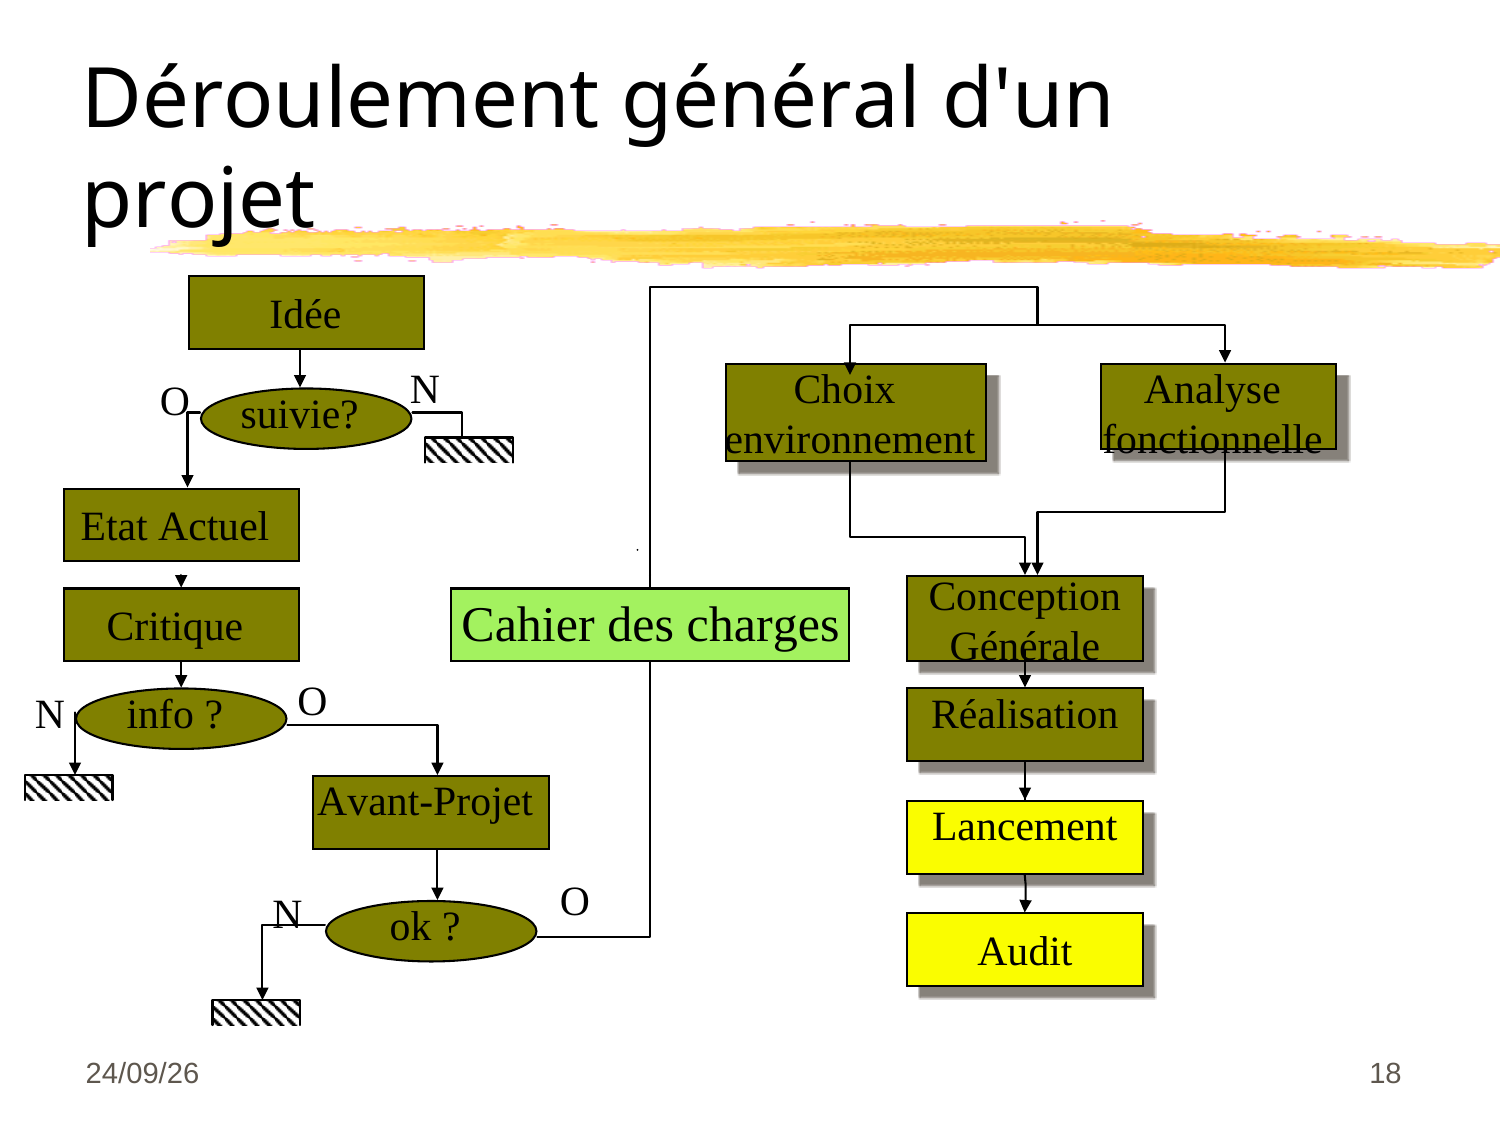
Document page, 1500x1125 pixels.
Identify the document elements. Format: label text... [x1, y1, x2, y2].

text_box [188, 275, 424, 349]
text_box [907, 913, 1143, 987]
text_box <numéro> [1104, 1021, 1417, 1097]
text_box [313, 832, 549, 849]
text_box O [282, 666, 343, 732]
text_box N [394, 354, 455, 419]
text_box [325, 905, 374, 957]
text_box Idée [254, 279, 357, 344]
text_box [25, 775, 113, 800]
text_box [80, 696, 111, 742]
text_box O [144, 366, 205, 432]
text_box [907, 575, 912, 662]
text_box [425, 437, 513, 463]
picture [150, 215, 1500, 279]
text_box [907, 800, 1143, 874]
text_box info ? [111, 679, 239, 744]
text_box Cahier des charges [446, 584, 855, 659]
text_box Analyse fonctionnelle [1087, 354, 1338, 469]
text_box [1137, 575, 1143, 662]
text_box Etat Actuel [65, 491, 285, 557]
text_box Réalisation [916, 679, 1134, 744]
text_box [205, 399, 225, 438]
text_box [376, 903, 537, 962]
text_box Critique [91, 591, 259, 657]
text_box N [19, 679, 80, 744]
text_box [374, 395, 412, 442]
text_box [63, 488, 299, 562]
text_box ok ? [374, 891, 476, 957]
text_box [212, 1000, 300, 1025]
text_box 20/01/15 [70, 1021, 384, 1097]
title Déroulement général d'un projet [66, 37, 1342, 225]
text_box Choix environnement [709, 354, 991, 469]
text_box O [544, 866, 605, 932]
text_box [907, 688, 1143, 762]
text_box [63, 588, 299, 662]
text_box Conception Générale [912, 561, 1137, 677]
text_box Avant-Projet [302, 766, 549, 832]
text_box Audit [962, 916, 1088, 982]
text_box Lancement [917, 791, 1133, 857]
text_box suivie? [225, 379, 374, 444]
text_box N [257, 879, 318, 944]
text_box [123, 693, 282, 749]
text_box [248, 444, 364, 449]
